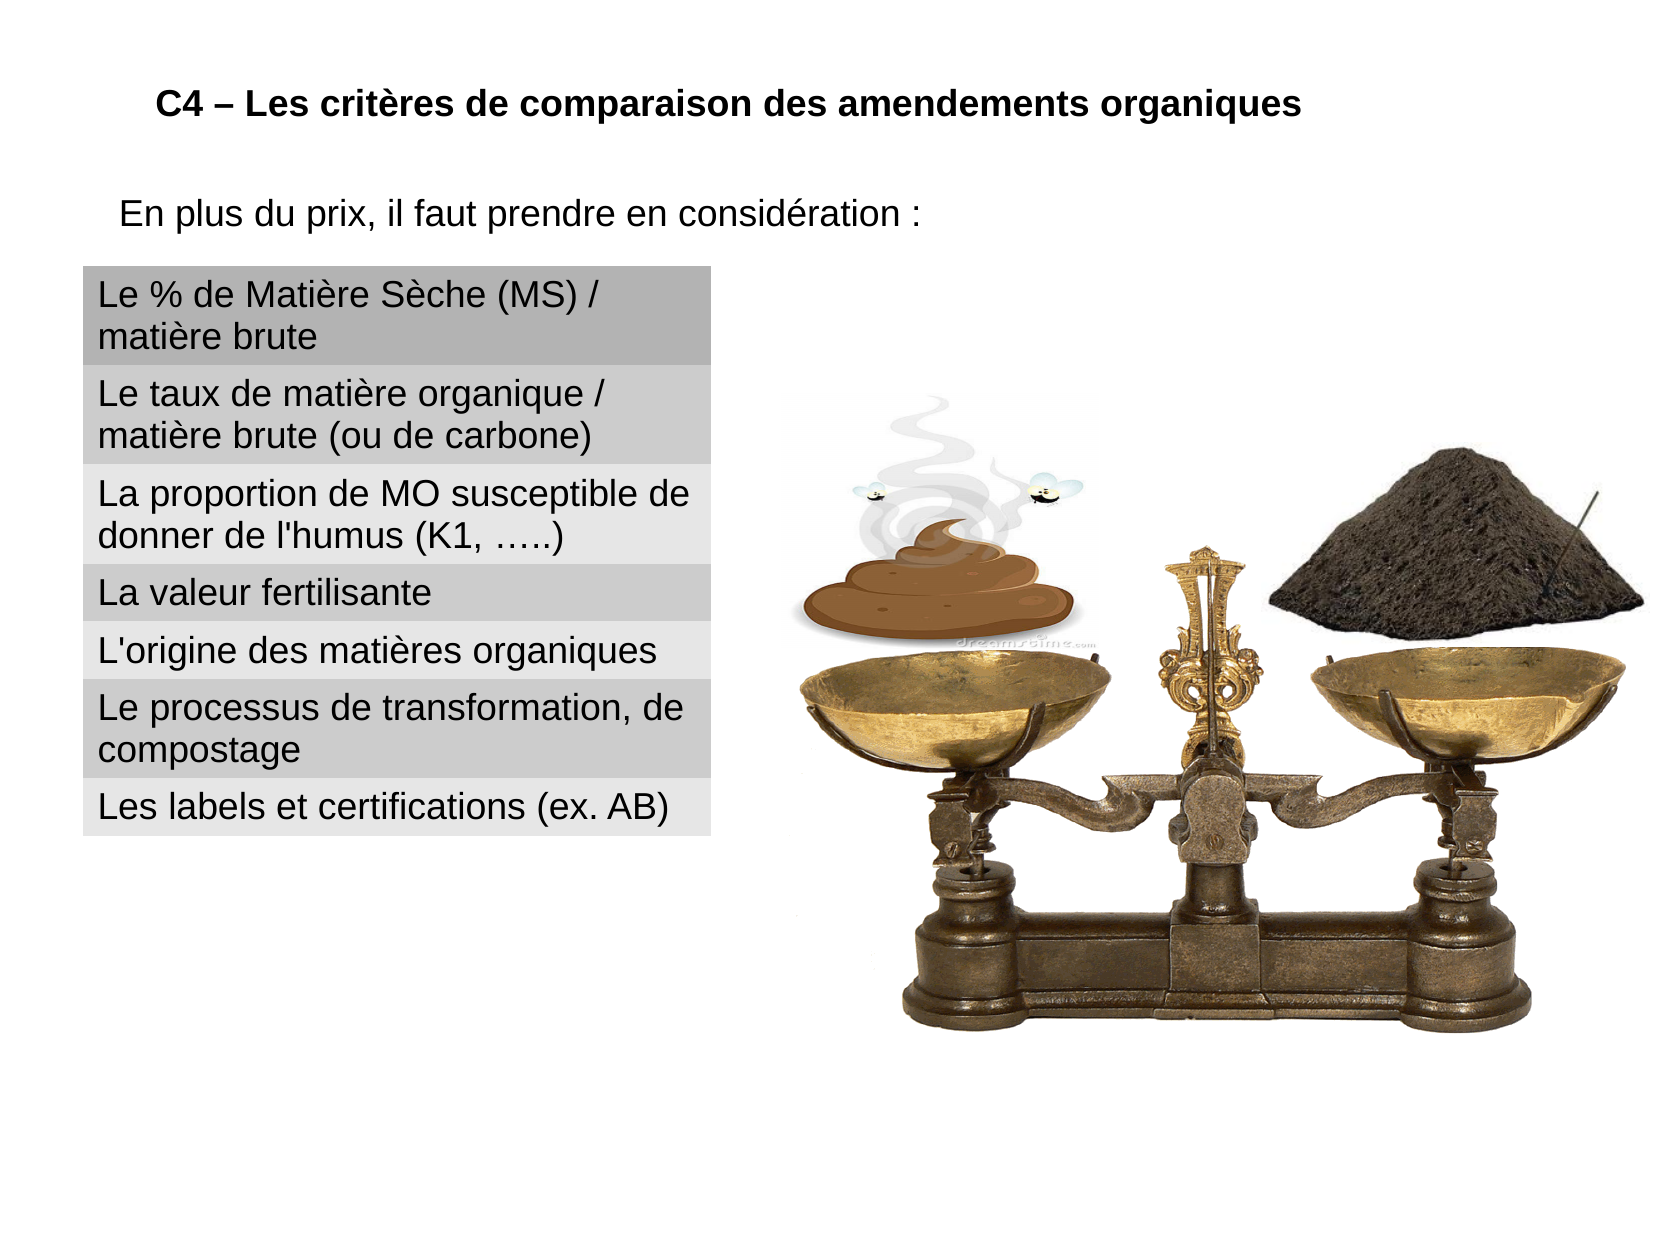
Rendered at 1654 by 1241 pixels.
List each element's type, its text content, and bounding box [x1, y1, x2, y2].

table_cell La proportion de MO susceptible de donner de l'humus (K1, …..) [83, 464, 711, 564]
table_cell L'origine des matières organiques [83, 621, 711, 679]
table_cell Les labels et certifications (ex. AB) [83, 778, 711, 836]
table_cell La valeur fertilisante [83, 564, 711, 621]
table_cell Le processus de transformation, de compostage [83, 679, 711, 778]
table_header Le % de Matière Sèche (MS) / matière brute [83, 266, 711, 365]
text_box En plus du prix, il faut prendre en considération : [104, 184, 1529, 242]
picture [781, 393, 1650, 1043]
text_box C4 – Les critères de comparaison des amendements organiques [140, 75, 1516, 134]
table_cell Le taux de matière organique / matière brute (ou de carbone) [83, 365, 711, 464]
